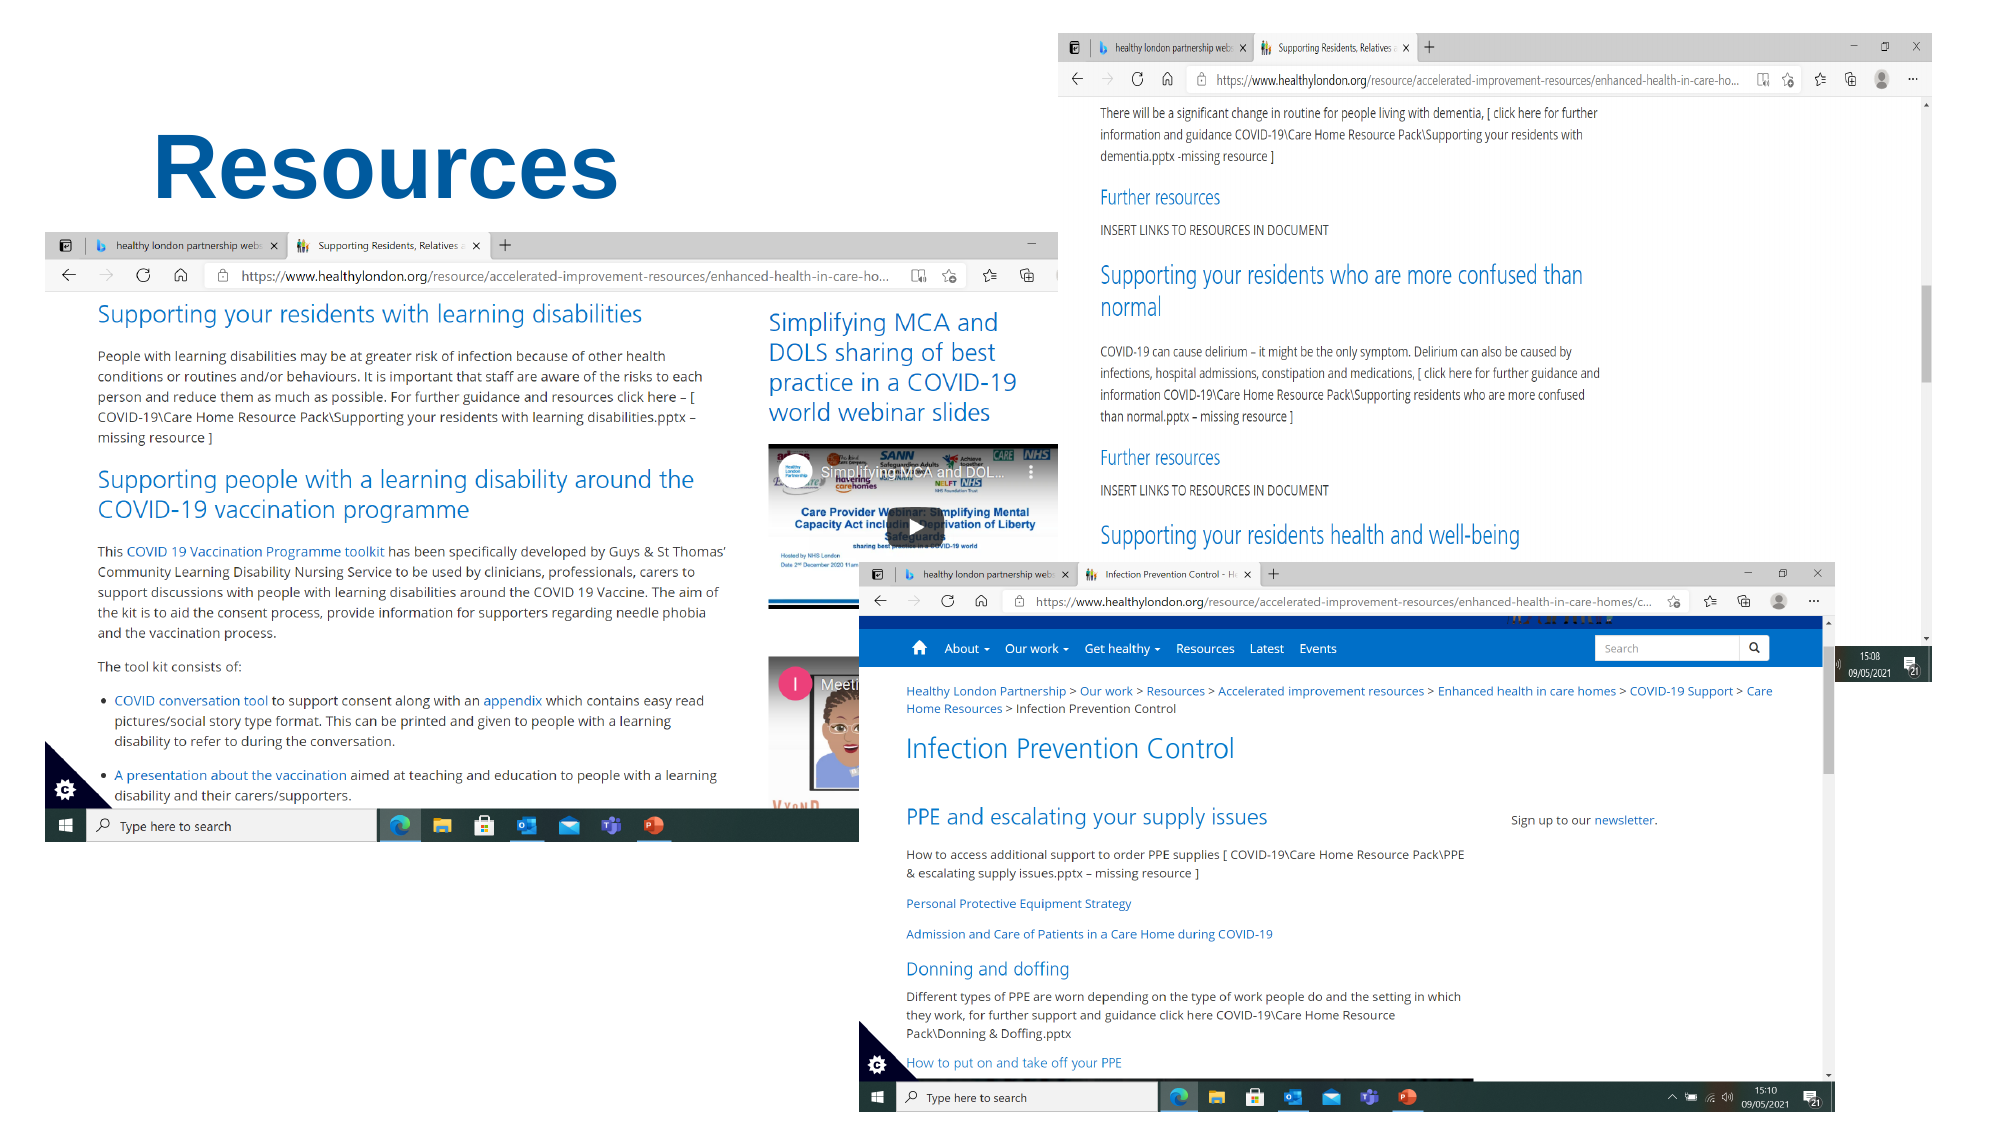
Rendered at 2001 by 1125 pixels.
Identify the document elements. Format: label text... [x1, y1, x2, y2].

picture [45, 33, 1932, 1112]
title Resources [137, 59, 1058, 232]
